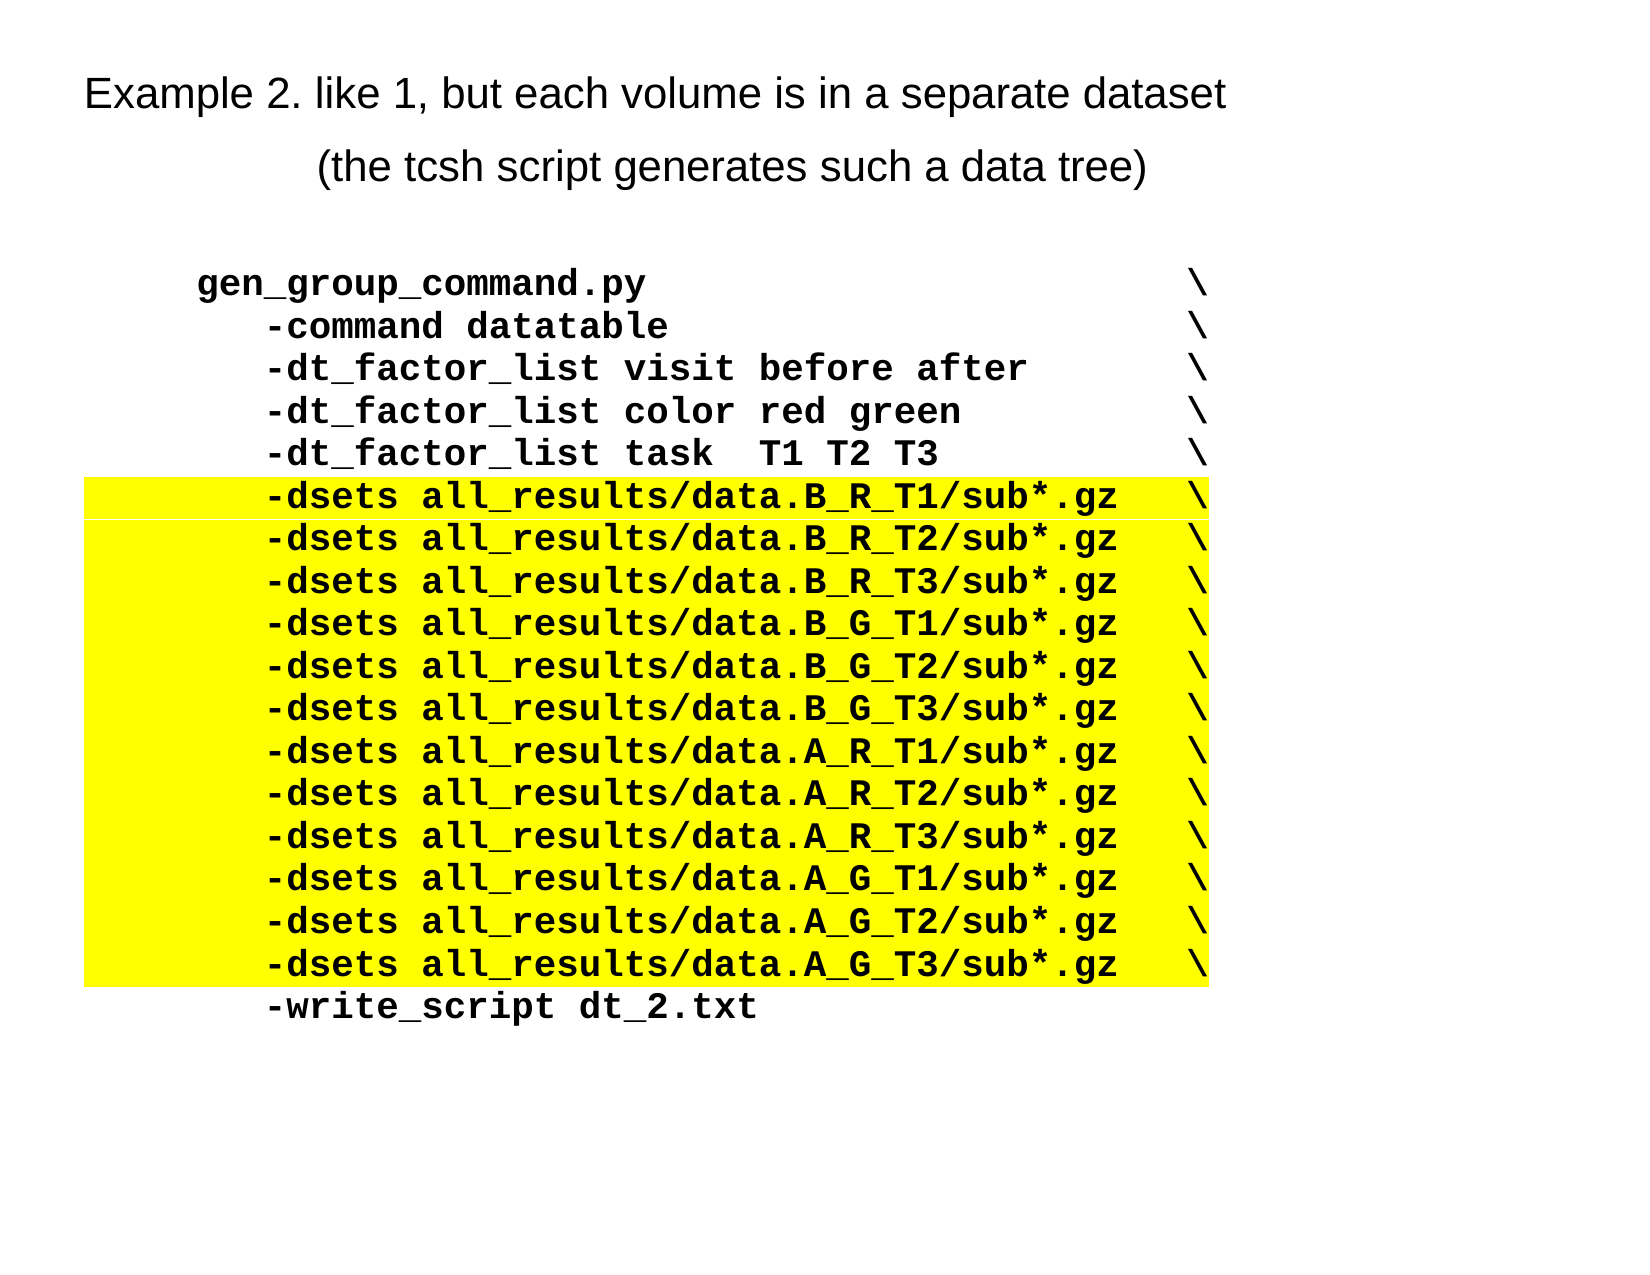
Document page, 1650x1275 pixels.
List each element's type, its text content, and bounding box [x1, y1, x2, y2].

text_box Example 2. like 1, but each volume is in a separate dataset (the tcsh script generates such a data tree) gen_group_command.py \ -command datatable \ -dt_factor_list visit before after \ -dt_factor_list color red green \ -dt_factor_list task T1 T2 T3 \ -dsets all_results/data.B_R_T1/sub*.gz \ -dsets all_results/data.B_R_T2/sub*.gz \ -dsets all_results/data.B_R_T3/sub*.gz \ -dsets all_results/data.B_G_T1/sub*.gz \ -dsets all_results/data.B_G_T2/sub*.gz \ -dsets all_results/data.B_G_T3/sub*.gz \ -dsets all_results/data.A_R_T1/sub*.gz \ -dsets all_results/data.A_R_T2/sub*.gz \ -dsets all_results/data.A_R_T3/sub*.gz \ -dsets all_results/data.A_G_T1/sub*.gz \ -dsets all_results/data.A_G_T2/sub*.gz \ -dsets all_results/data.A_G_T3/sub*.gz \ -write_script dt_2.txt [69, 37, 1570, 1220]
